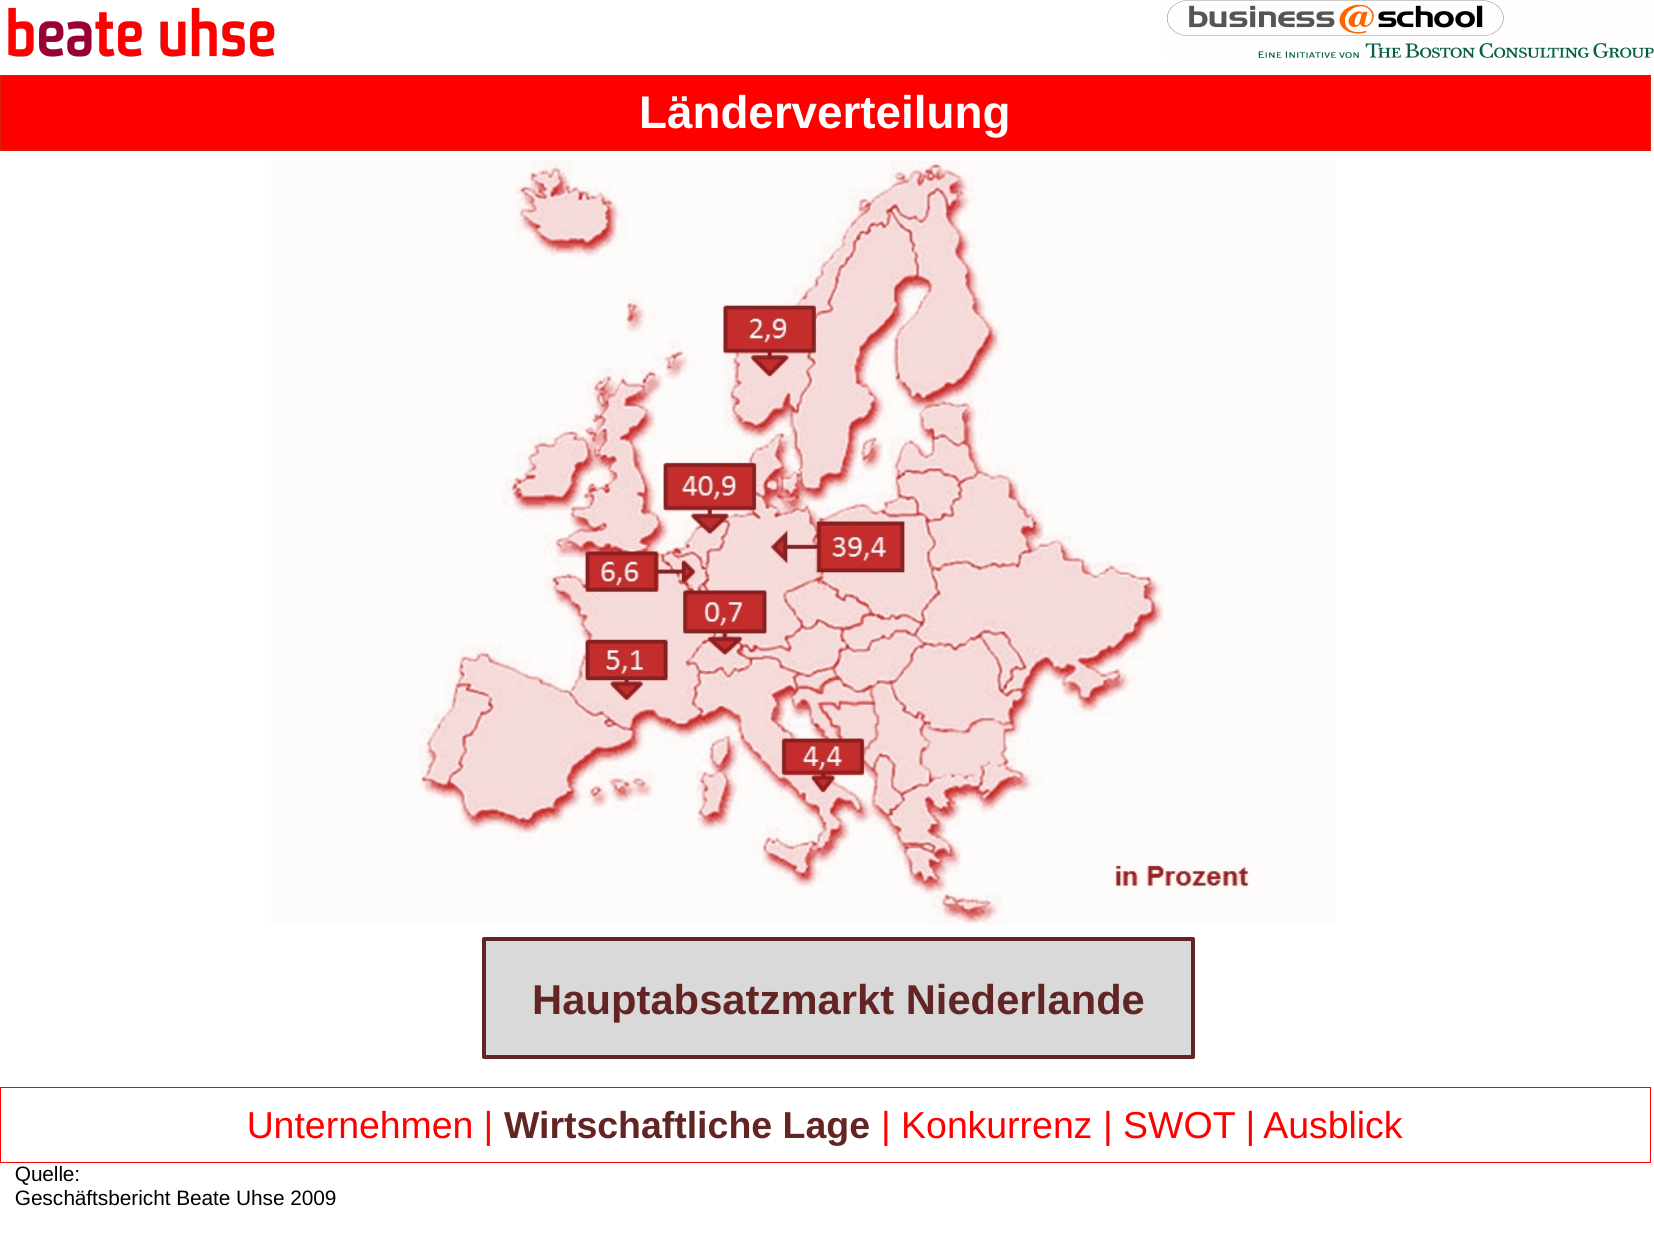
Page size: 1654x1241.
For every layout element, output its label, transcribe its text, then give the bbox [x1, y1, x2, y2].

picture [1166, 0, 1654, 58]
text_box Unternehmen | Wirtschaftliche Lage | Konkurrenz | SWOT | Ausblick [0, 1088, 1650, 1163]
picture [271, 159, 1335, 927]
text_box Länderverteilung [0, 75, 1650, 150]
picture [0, 0, 282, 65]
text_box Quelle: Geschäftsbericht Beate Uhse 2009 [0, 1155, 1625, 1217]
text_box Hauptabsatzmarkt Niederlande [484, 939, 1193, 1057]
